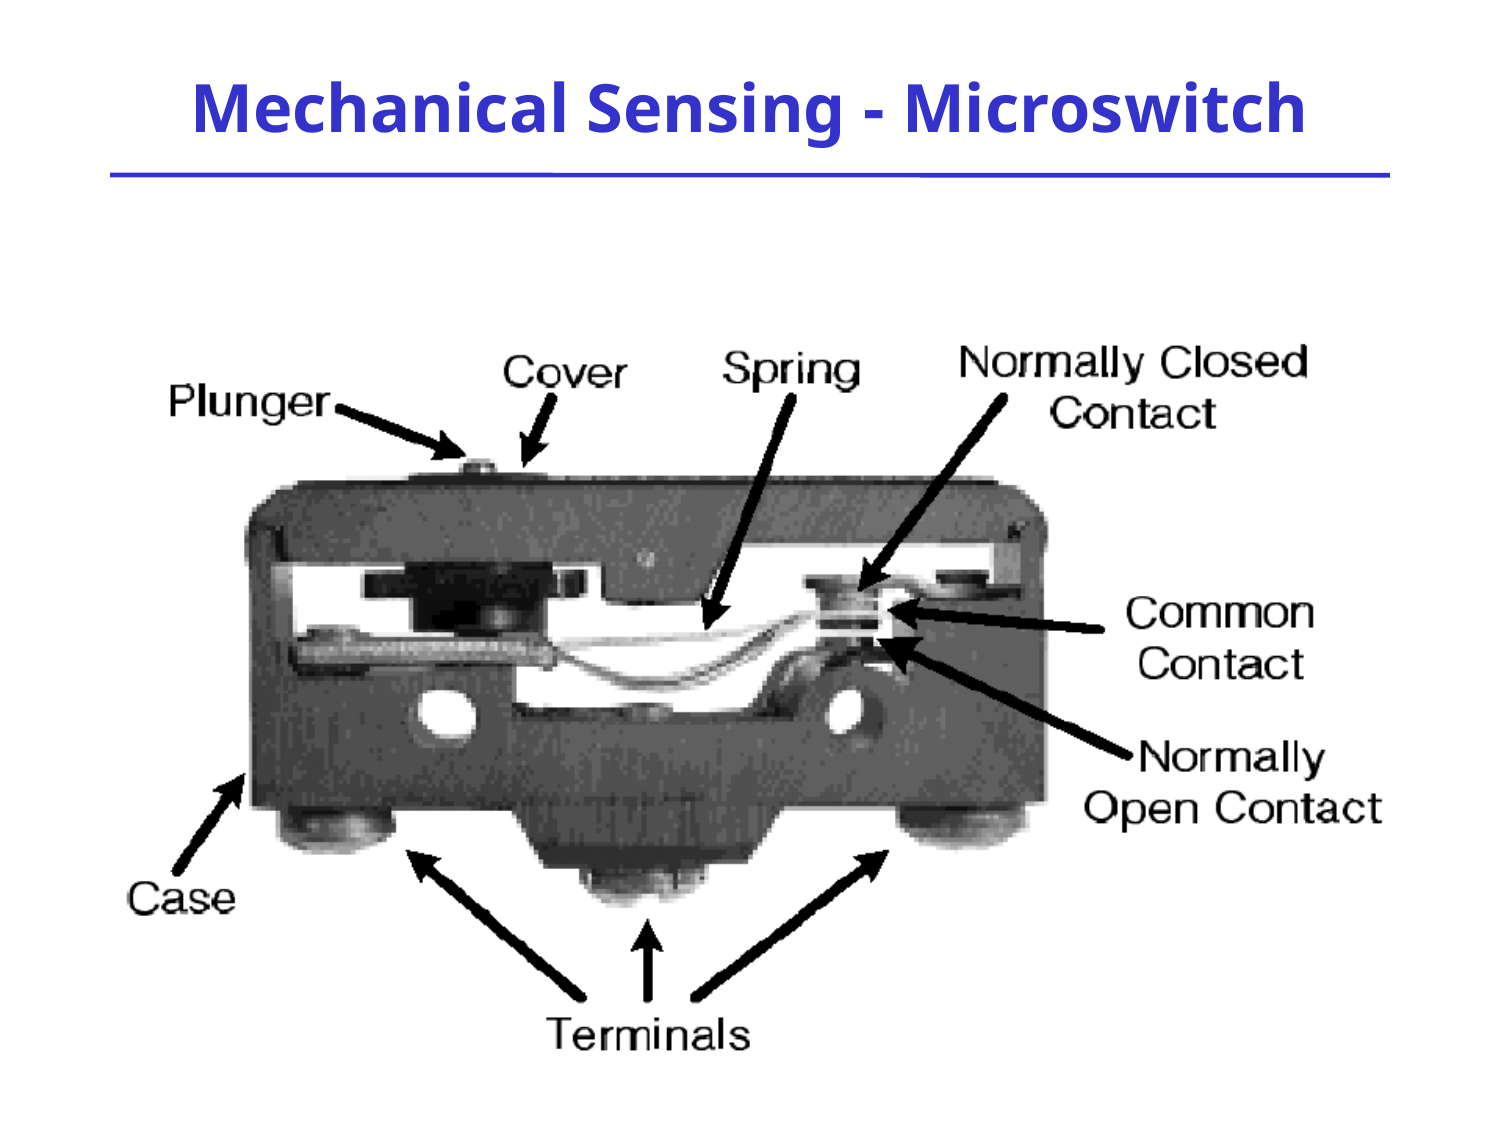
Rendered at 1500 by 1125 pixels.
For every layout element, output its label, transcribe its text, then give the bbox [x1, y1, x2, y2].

picture [0, 0, 1500, 1125]
title Mechanical Sensing - Microswitch [112, 18, 1388, 194]
